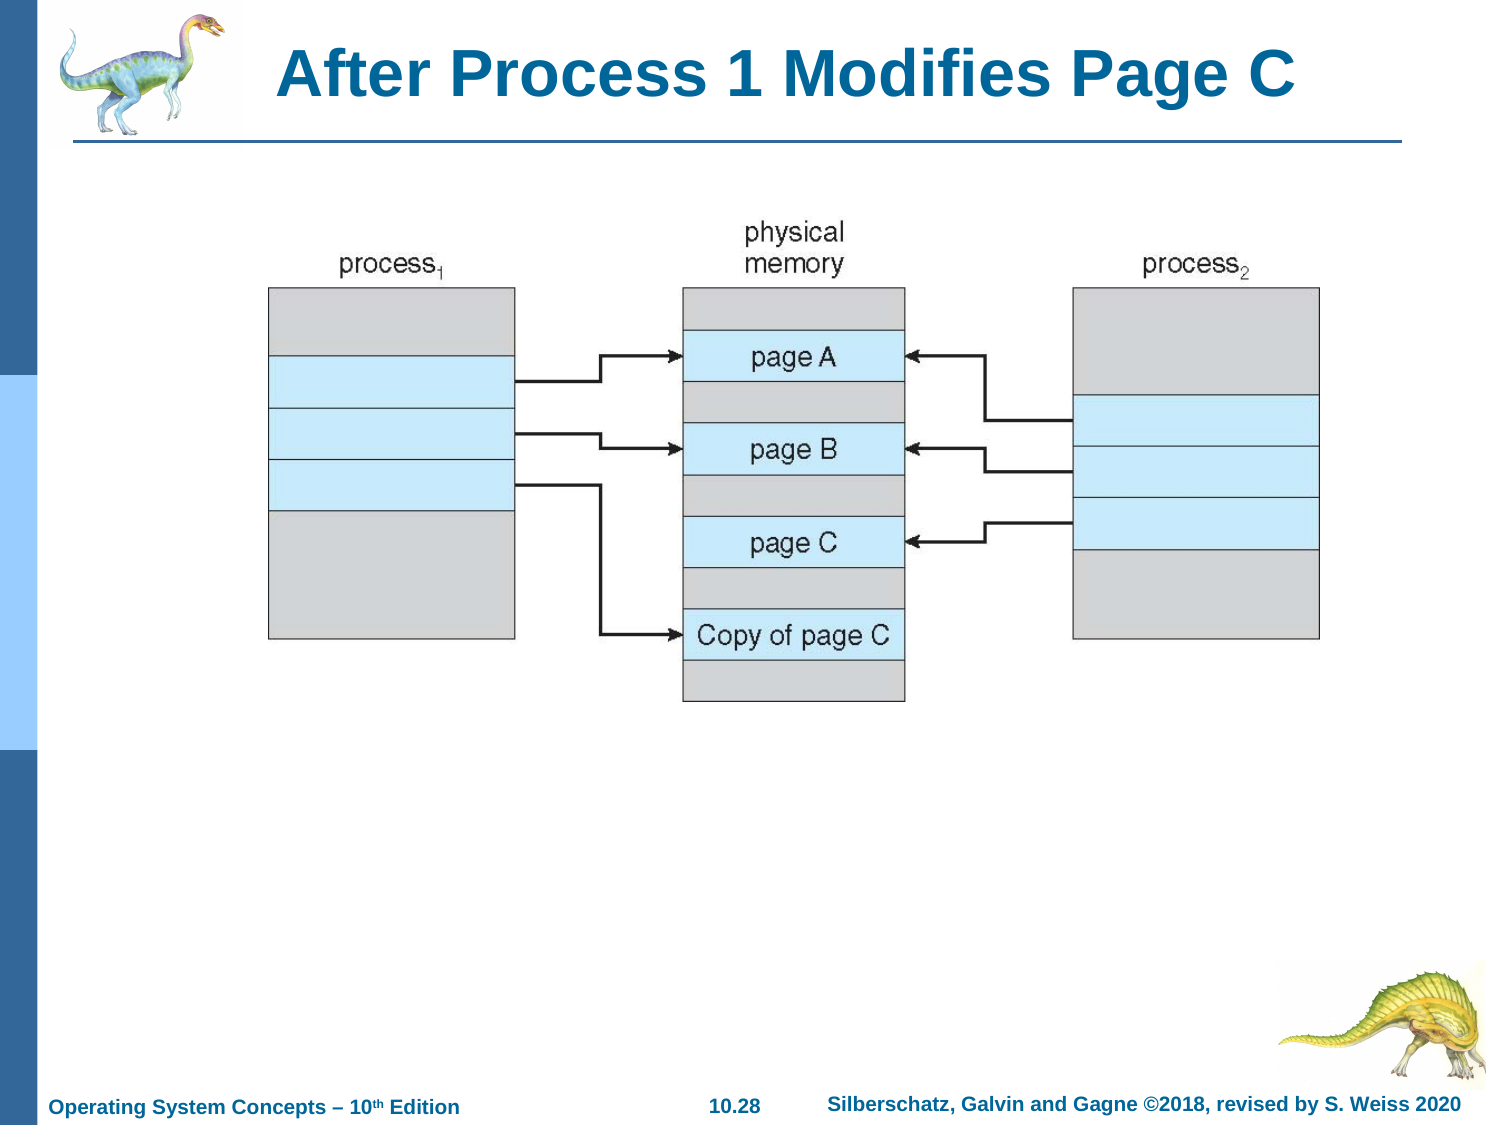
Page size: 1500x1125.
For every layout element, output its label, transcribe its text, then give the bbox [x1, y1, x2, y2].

picture [46, 0, 243, 149]
picture [1275, 959, 1486, 1090]
title After Process 1 Modifies Page C [145, 22, 1428, 118]
picture [268, 216, 1320, 702]
picture [1144, 1096, 1152, 1101]
